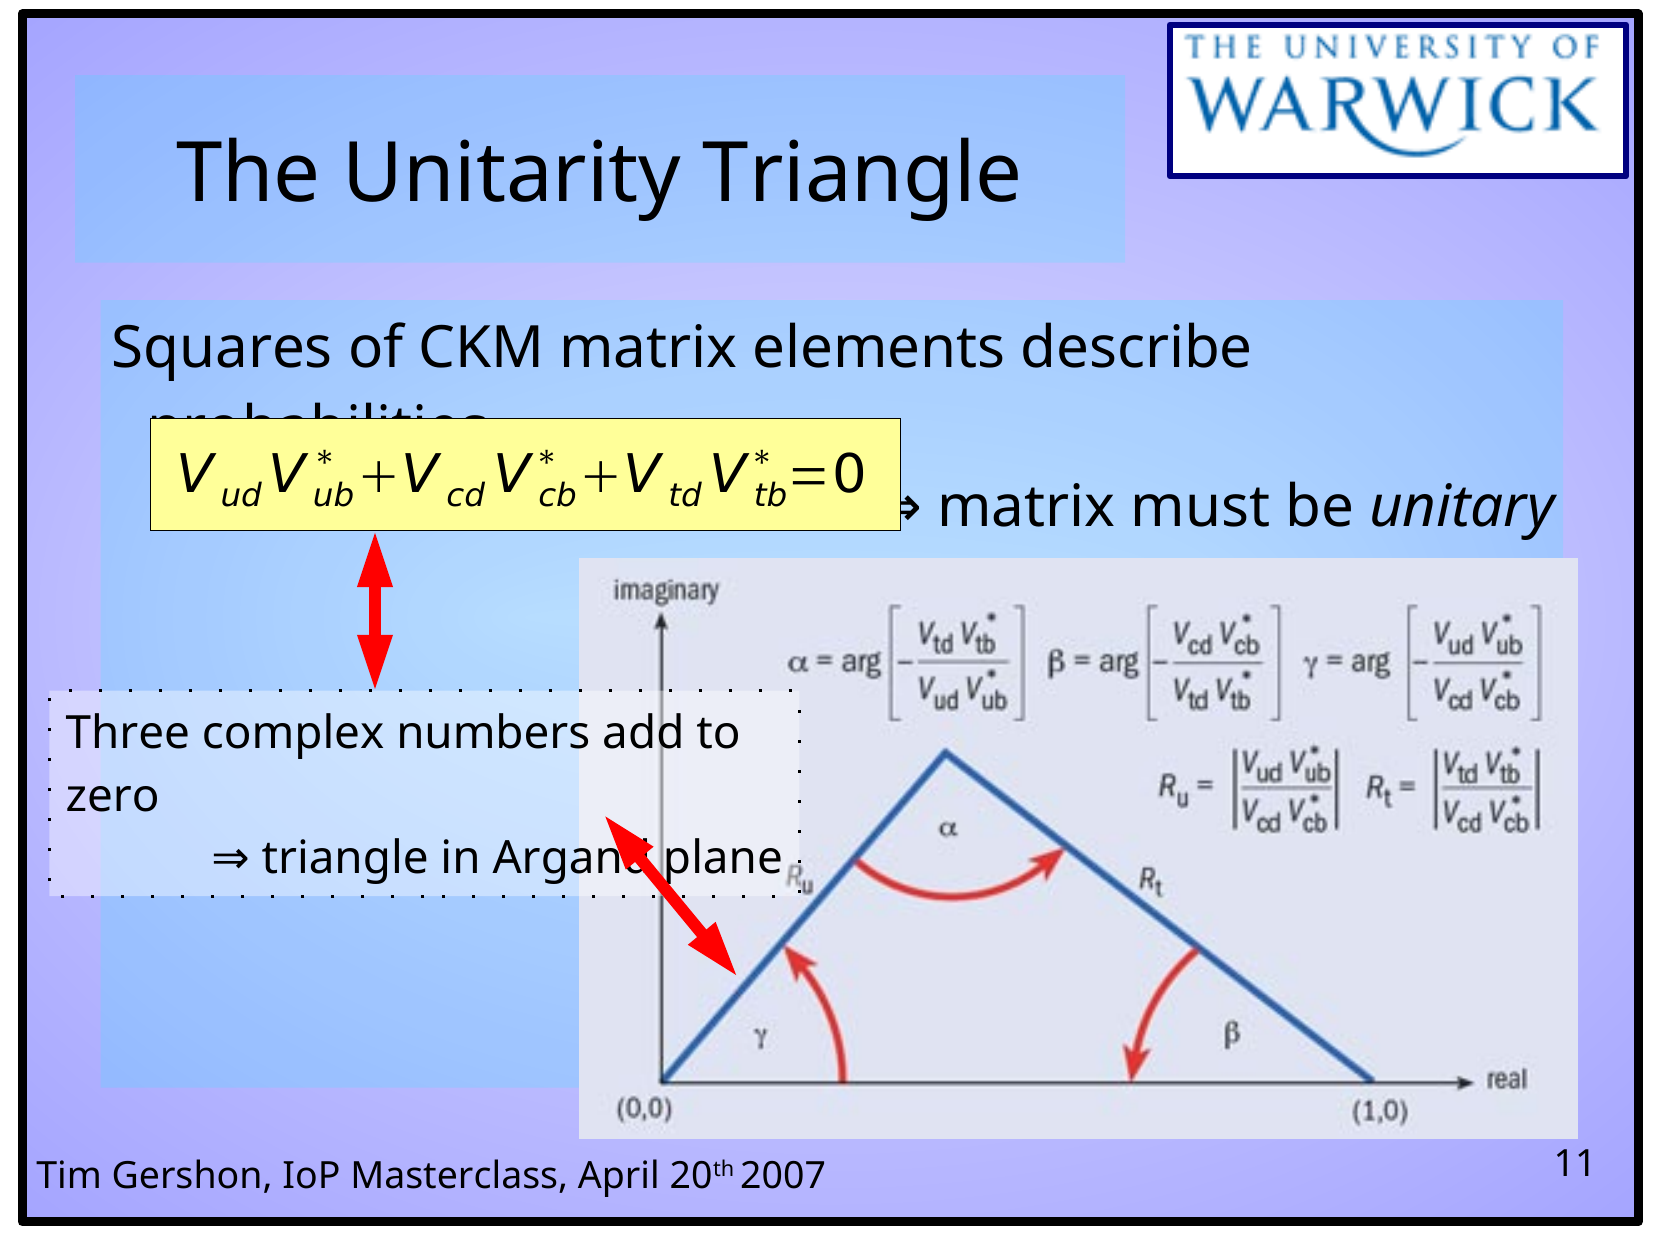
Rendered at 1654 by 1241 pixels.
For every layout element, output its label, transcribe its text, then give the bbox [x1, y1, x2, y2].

text_box Squares of CKM matrix elements describe probabilities ⇒ matrix must be unitary [61, 298, 1570, 455]
text_box Tim Gershon, IoP Masterclass, April 20th 2007 [37, 1136, 826, 1212]
chart [162, 436, 882, 515]
picture [1172, 27, 1623, 174]
text_box Three complex numbers add to zero ⇒ triangle in Argand plane [49, 690, 800, 820]
text_box [22, 13, 1639, 1222]
text_box <number> [1537, 1125, 1613, 1201]
text_box The Unitarity Triangle [75, 75, 1126, 263]
picture [579, 558, 1578, 1139]
